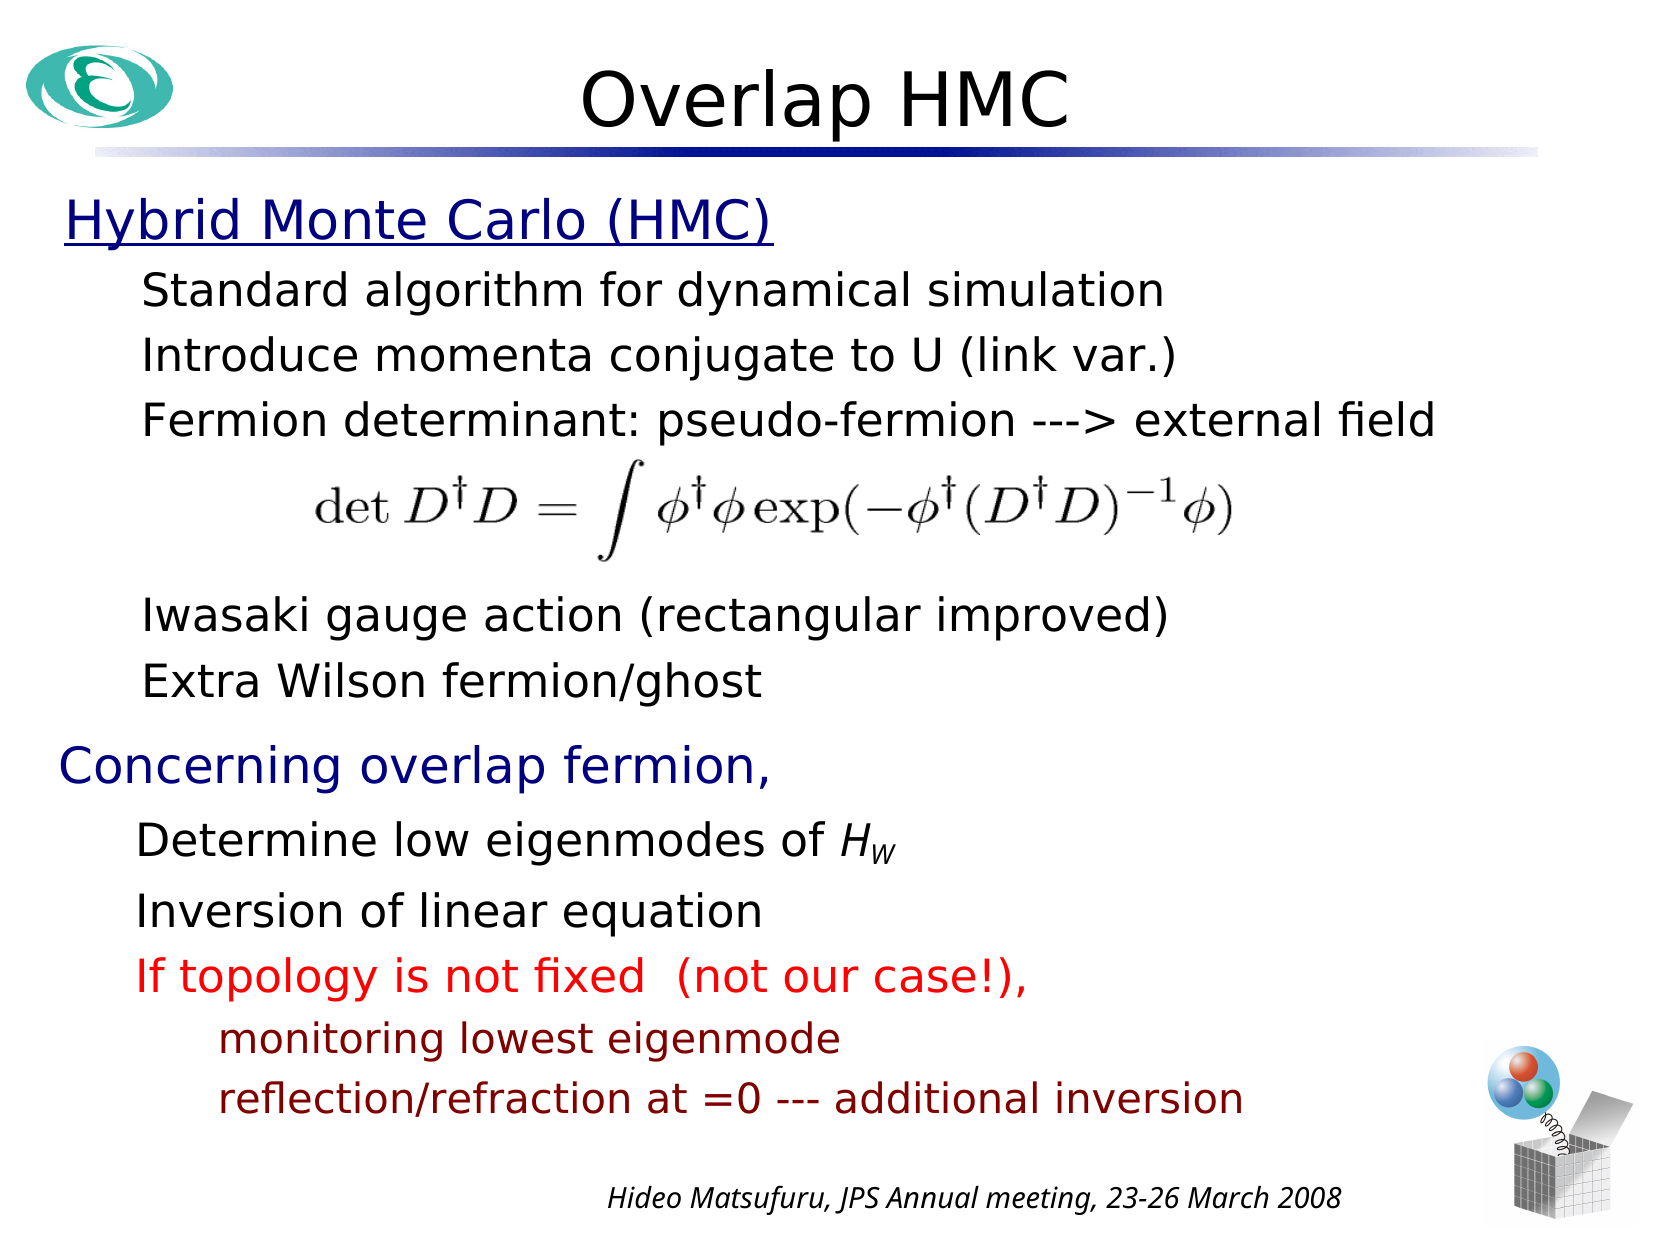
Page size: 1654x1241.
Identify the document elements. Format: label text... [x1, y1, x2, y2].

list Concerning overlap fermion, Determine low eigenmodes of HW Inversion of linear equation If topology is not fixed (not our case!), monitoring lowest eigenmode reflection/refraction at =0 --- additional inversion [40, 737, 1616, 1155]
picture [1482, 1039, 1639, 1226]
title Overlap HMC [201, 47, 1450, 154]
picture [298, 448, 1235, 567]
list Hybrid Monte Carlo (HMC) Standard algorithm for dynamical simulation Introduce momenta conjugate to U (link var.) Fermion determinant: pseudo-fermion ---> external field Iwasaki gauge action (rectangular improved) Extra Wilson fermion/ghost [46, 189, 1621, 750]
picture [95, 147, 1538, 157]
picture [20, 37, 179, 136]
